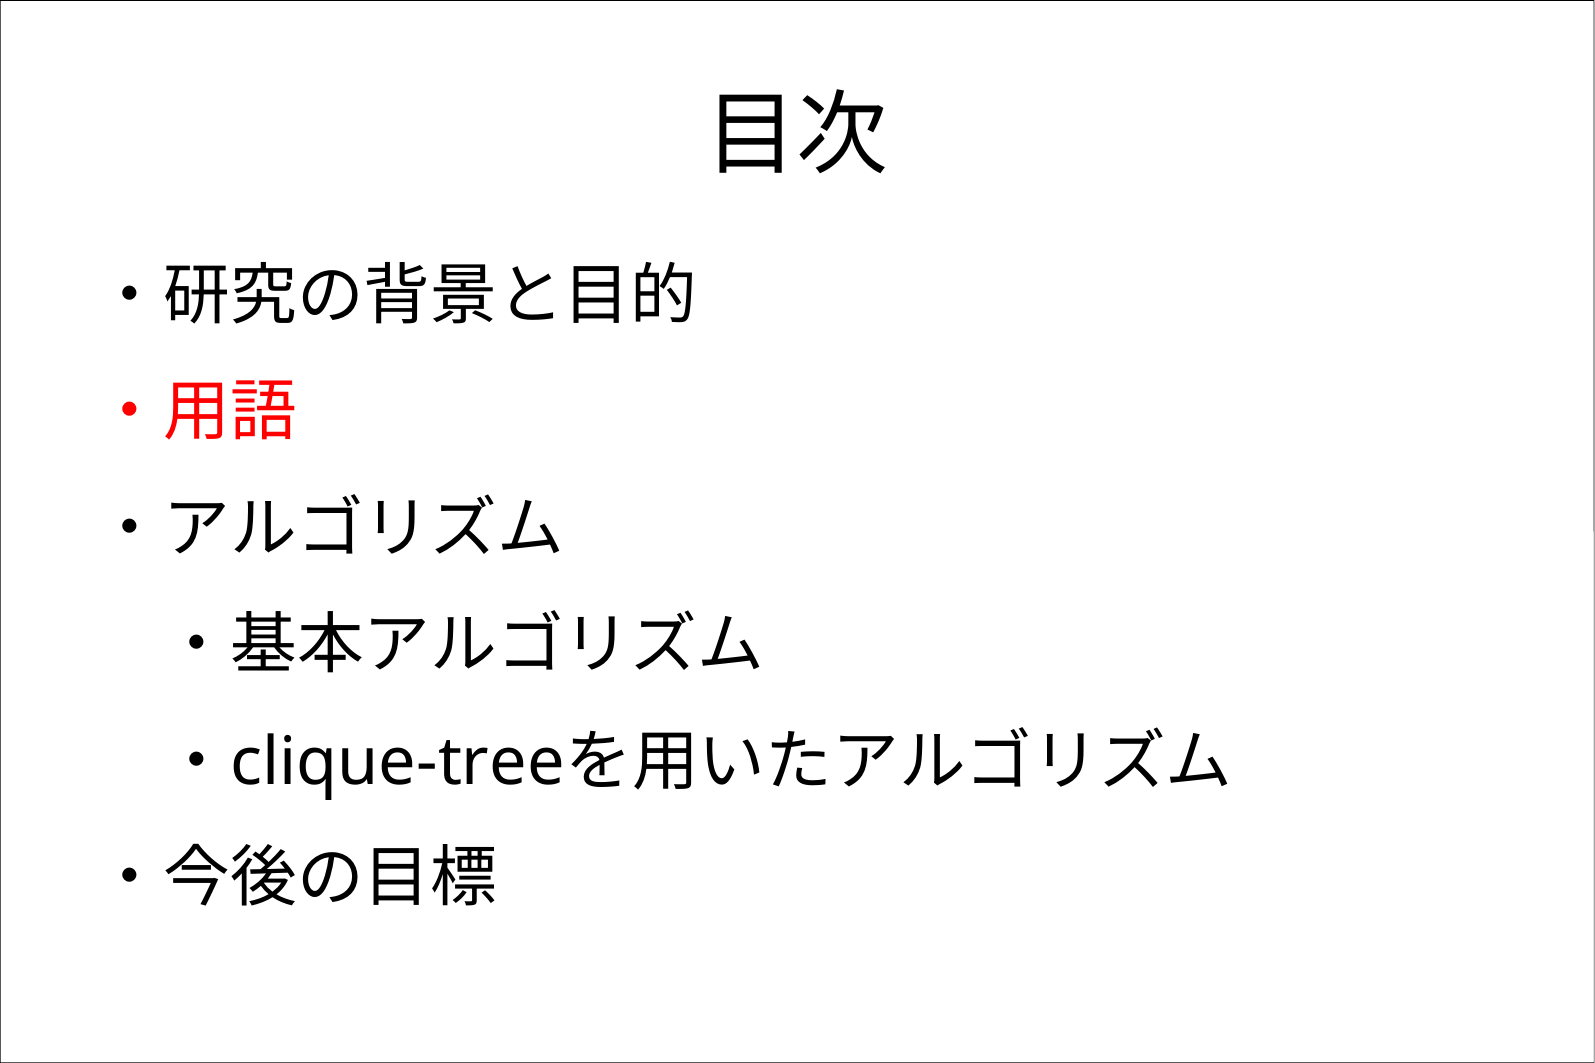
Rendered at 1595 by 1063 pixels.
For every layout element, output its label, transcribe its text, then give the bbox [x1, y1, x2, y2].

text_box ・研究の背景と目的 ・用語 ・アルゴリズム ・基本アルゴリズム ・clique-treeを用いたアルゴリズム ・今後の目標 [79, 248, 1514, 935]
text_box 目次 [79, 39, 1514, 223]
